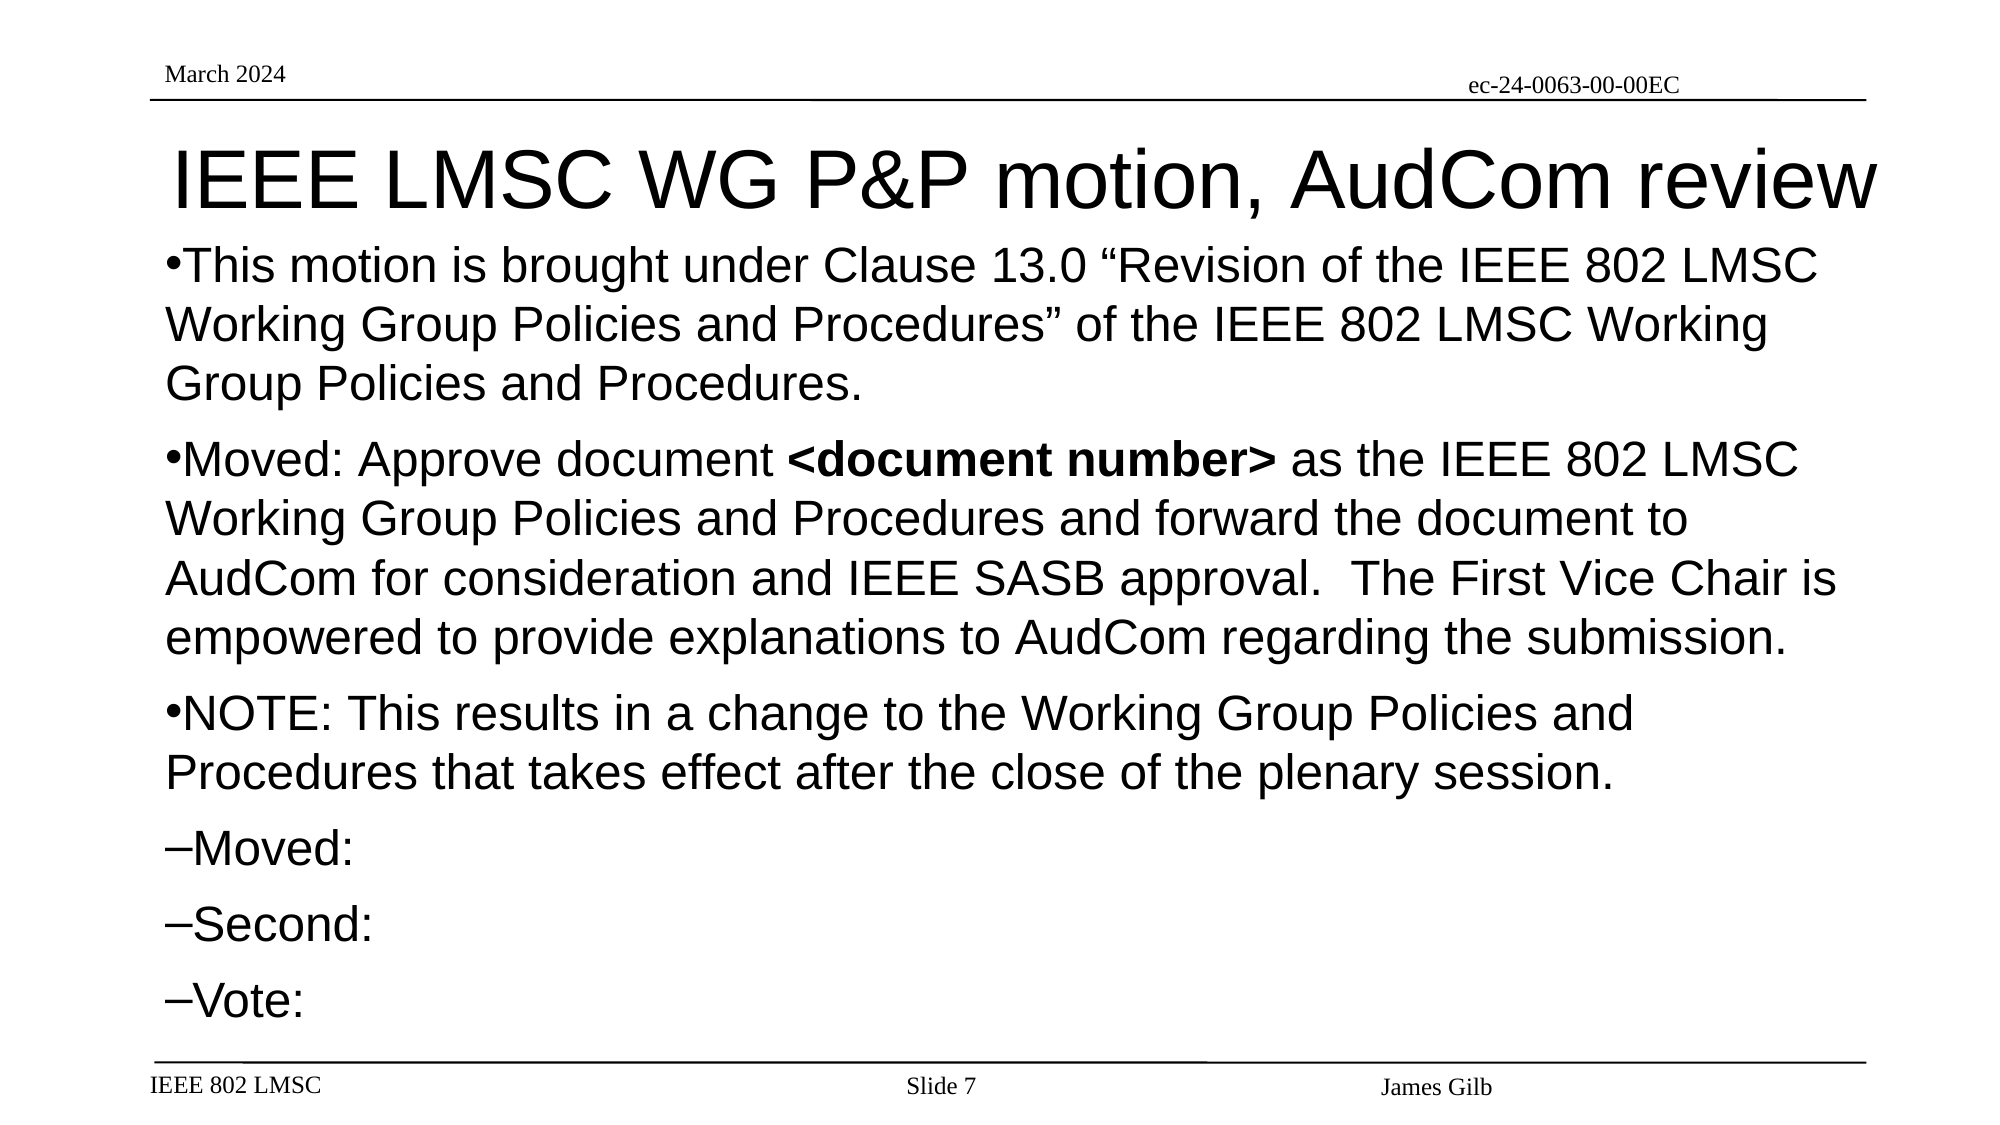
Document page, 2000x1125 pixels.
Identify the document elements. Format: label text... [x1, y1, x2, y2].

list This motion is brought under Clause 13.0 “Revision of the IEEE 802 LMSC Working Group Policies and Procedures” of the IEEE 802 LMSC Working Group Policies and Procedures. Moved: Approve document <document number> as the IEEE 802 LMSC Working Group Policies and Procedures and forward the document to AudCom for consideration and IEEE SASB approval. The First Vice Chair is empowered to provide explanations to AudCom regarding the submission. NOTE: This results in a change to the Working Group Policies and Procedures that takes effect after the close of the plenary session. Moved: Second: Vote: [149, 224, 1900, 1036]
text_box Slide [799, 1069, 1083, 1108]
title IEEE LMSC WG P&P motion, AudCom review [149, 112, 1900, 224]
